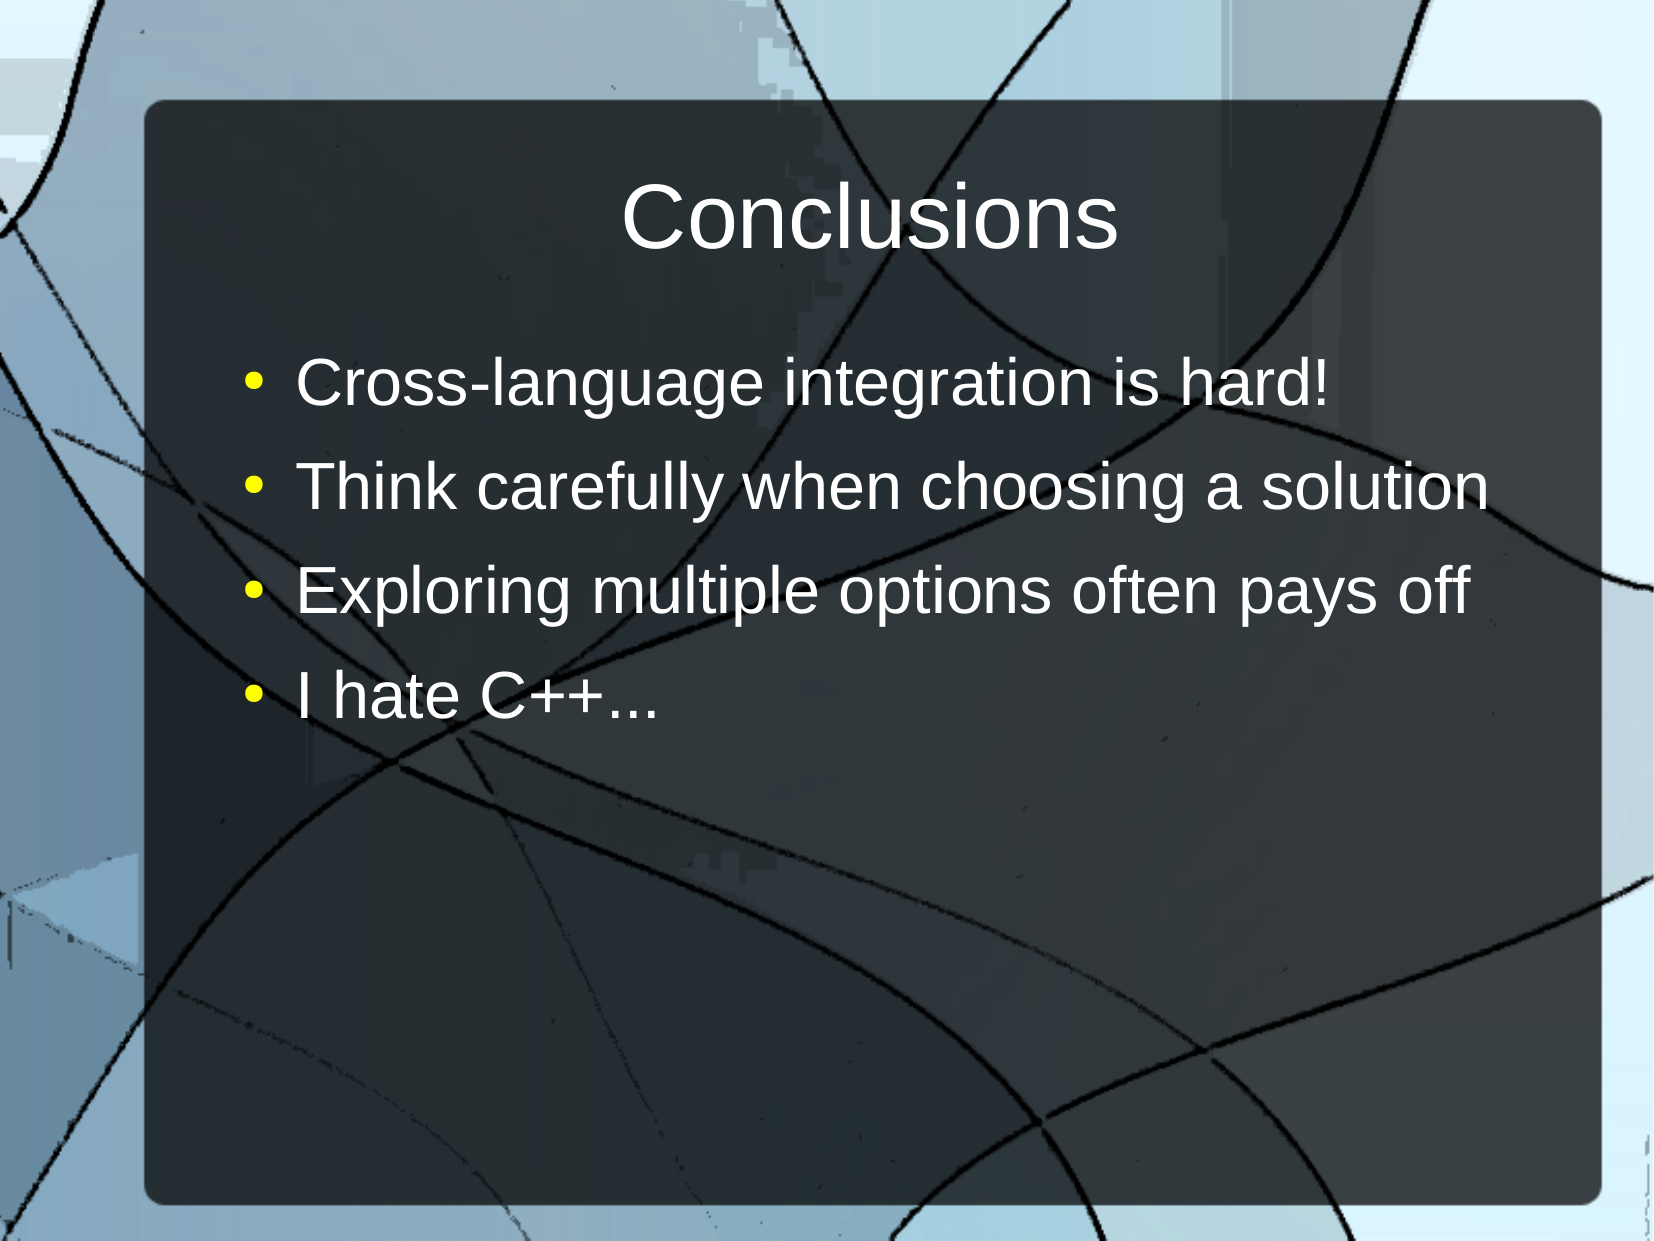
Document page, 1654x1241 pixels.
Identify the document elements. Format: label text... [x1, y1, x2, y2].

picture [0, 0, 1654, 1241]
title Conclusions [159, 108, 1583, 325]
list Cross-language integration is hard! Think carefully when choosing a solution Exploring multiple options often pays off I hate C++... [206, 345, 1571, 1195]
